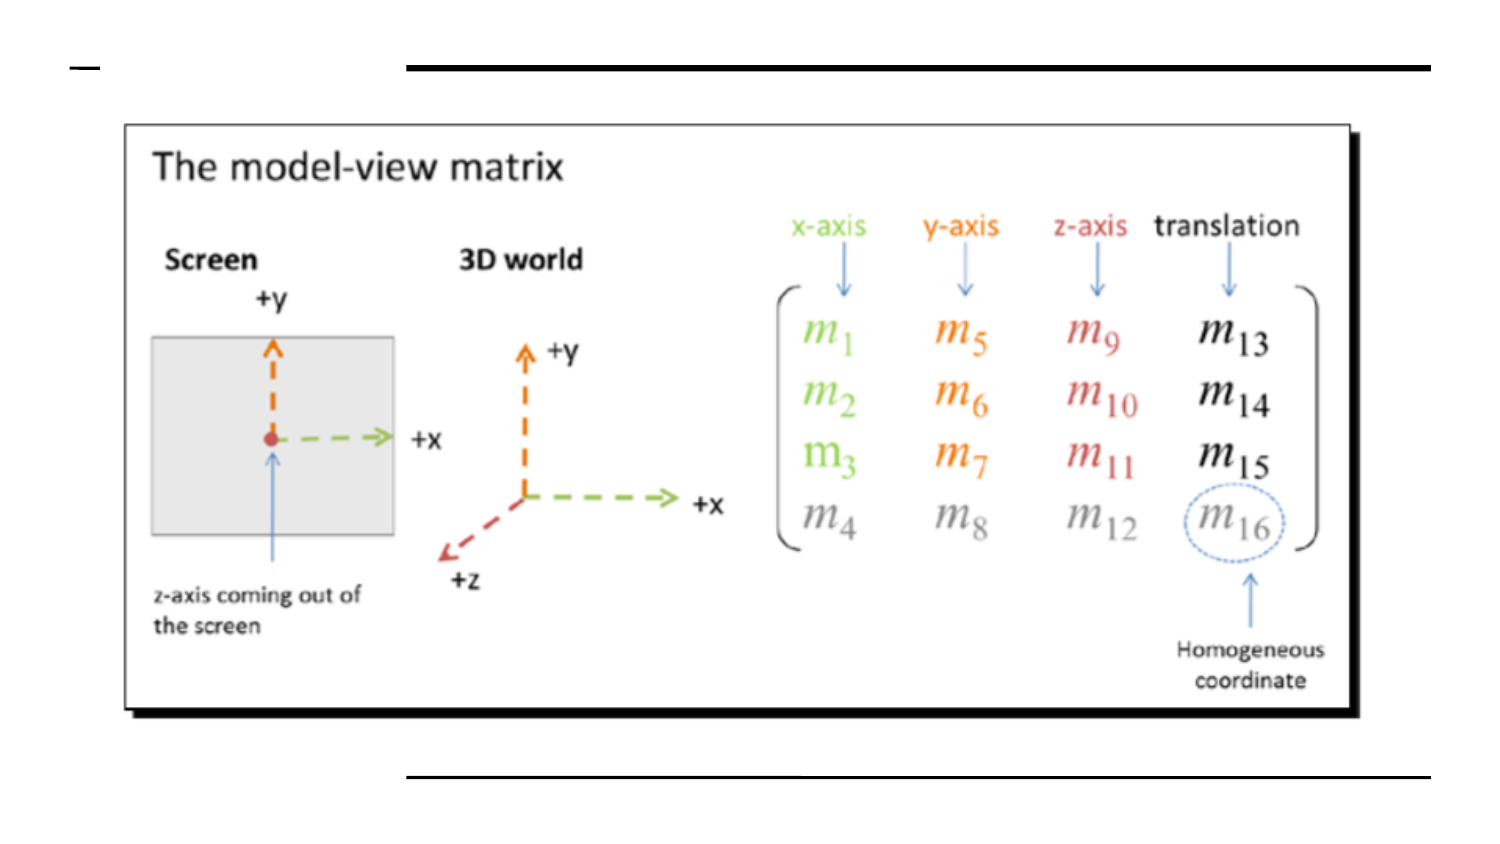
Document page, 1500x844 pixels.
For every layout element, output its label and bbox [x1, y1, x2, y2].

picture [110, 105, 1390, 739]
